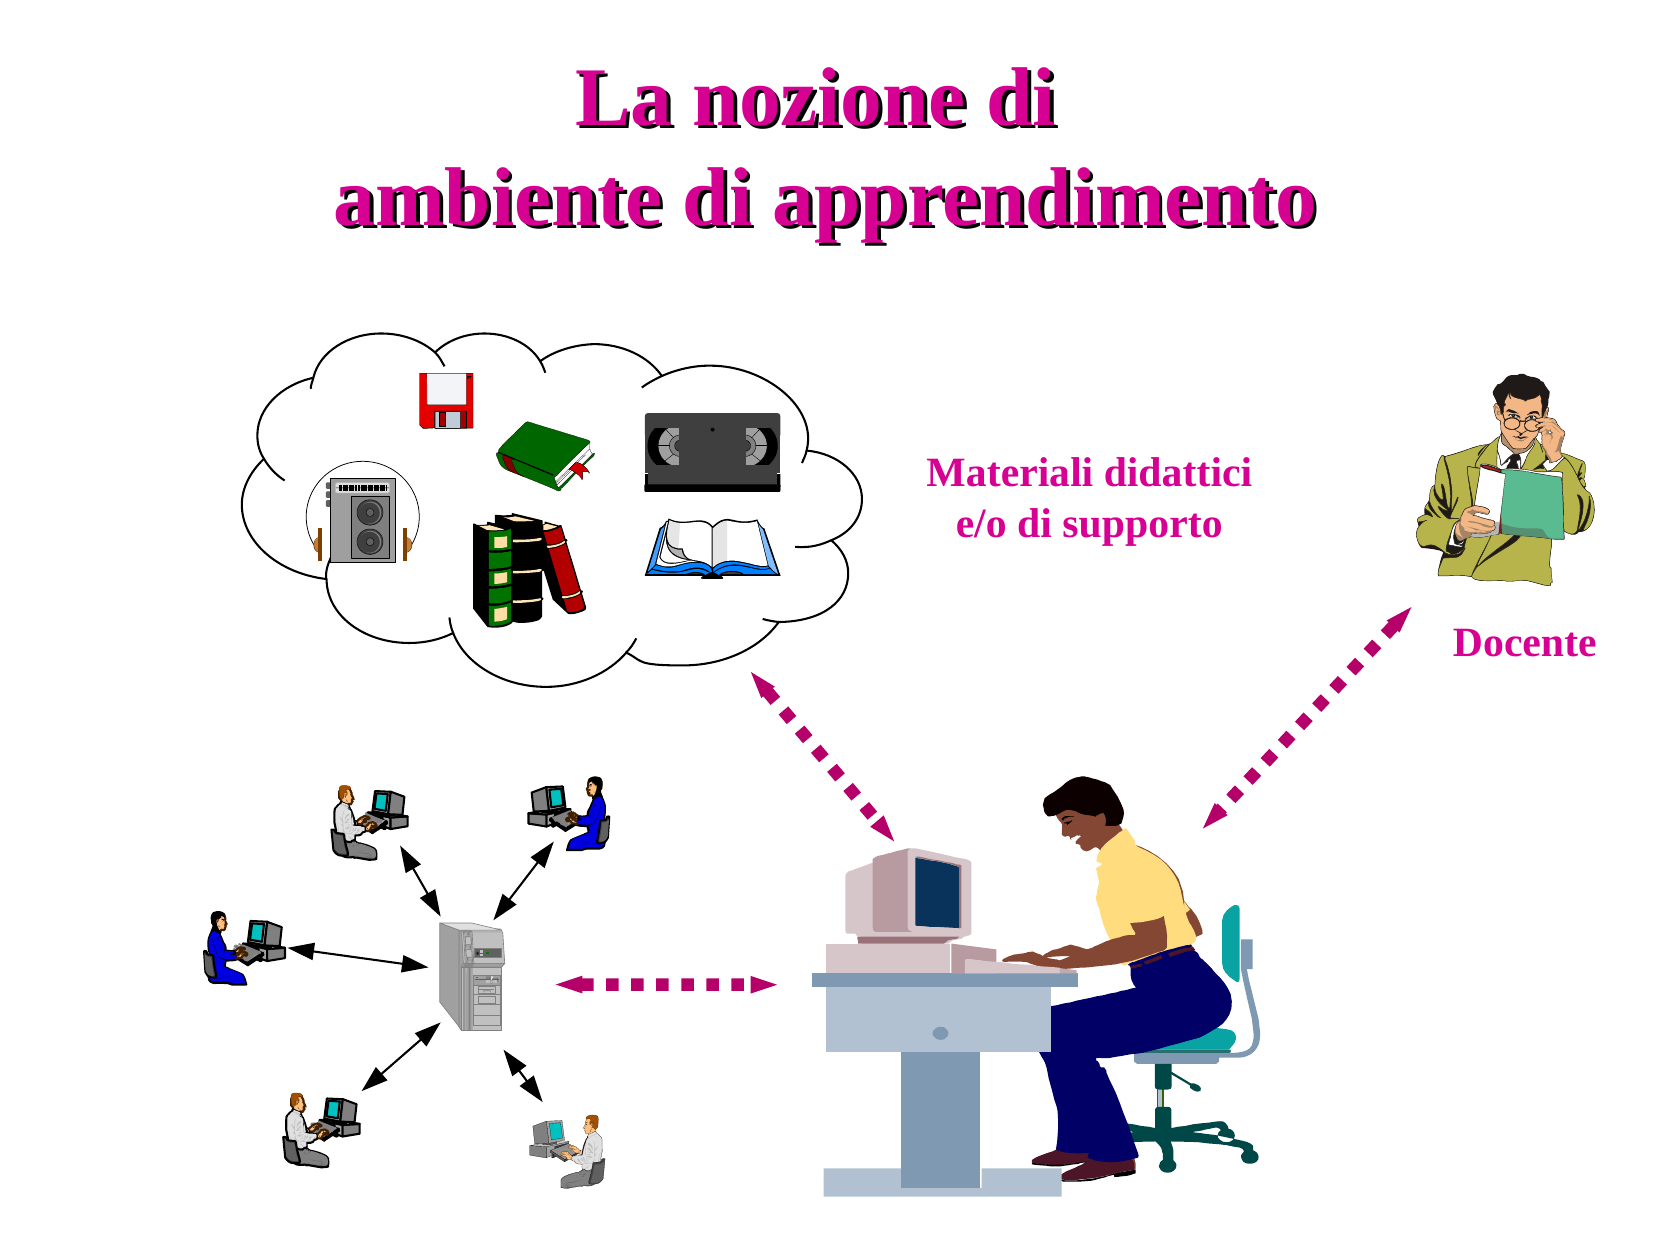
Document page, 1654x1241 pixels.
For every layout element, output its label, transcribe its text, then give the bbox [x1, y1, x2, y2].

text_box [331, 785, 408, 860]
chart [644, 413, 781, 493]
text_box [204, 911, 286, 985]
chart [419, 373, 474, 429]
chart [305, 460, 420, 563]
picture [1415, 372, 1596, 587]
chart [439, 922, 506, 1032]
text_box Materiali didattici e/o di supporto [893, 437, 1286, 565]
text_box [528, 776, 610, 851]
chart [473, 512, 587, 630]
chart [644, 512, 781, 580]
text_box Docente [1429, 607, 1621, 679]
text_box La nozione di ambiente di apprendimento [267, 34, 1385, 272]
text_box [812, 776, 1261, 1197]
chart [495, 421, 596, 492]
text_box [283, 1092, 360, 1168]
chart [529, 1114, 606, 1189]
